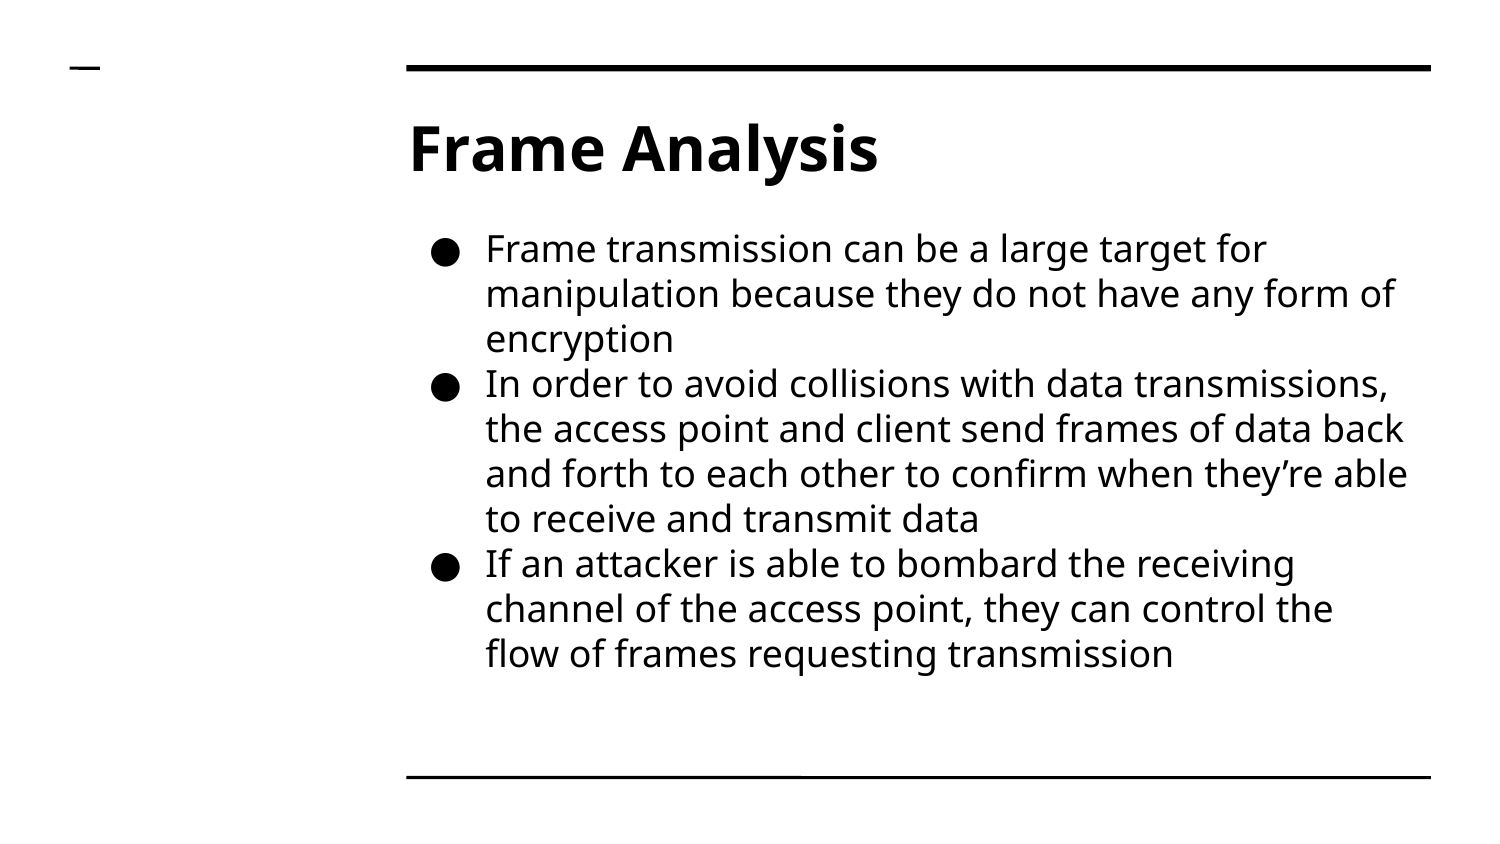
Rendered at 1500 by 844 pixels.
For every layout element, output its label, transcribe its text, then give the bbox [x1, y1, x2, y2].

list Frame transmission can be a large target for manipulation because they do not have any form of encryption In order to avoid collisions with data transmissions, the access point and client send frames of data back and forth to each other to confirm when they’re able to receive and transmit data If an attacker is able to bombard the receiving channel of the access point, they can control the flow of frames requesting transmission [395, 210, 1433, 755]
title Frame Analysis [393, 94, 1431, 199]
